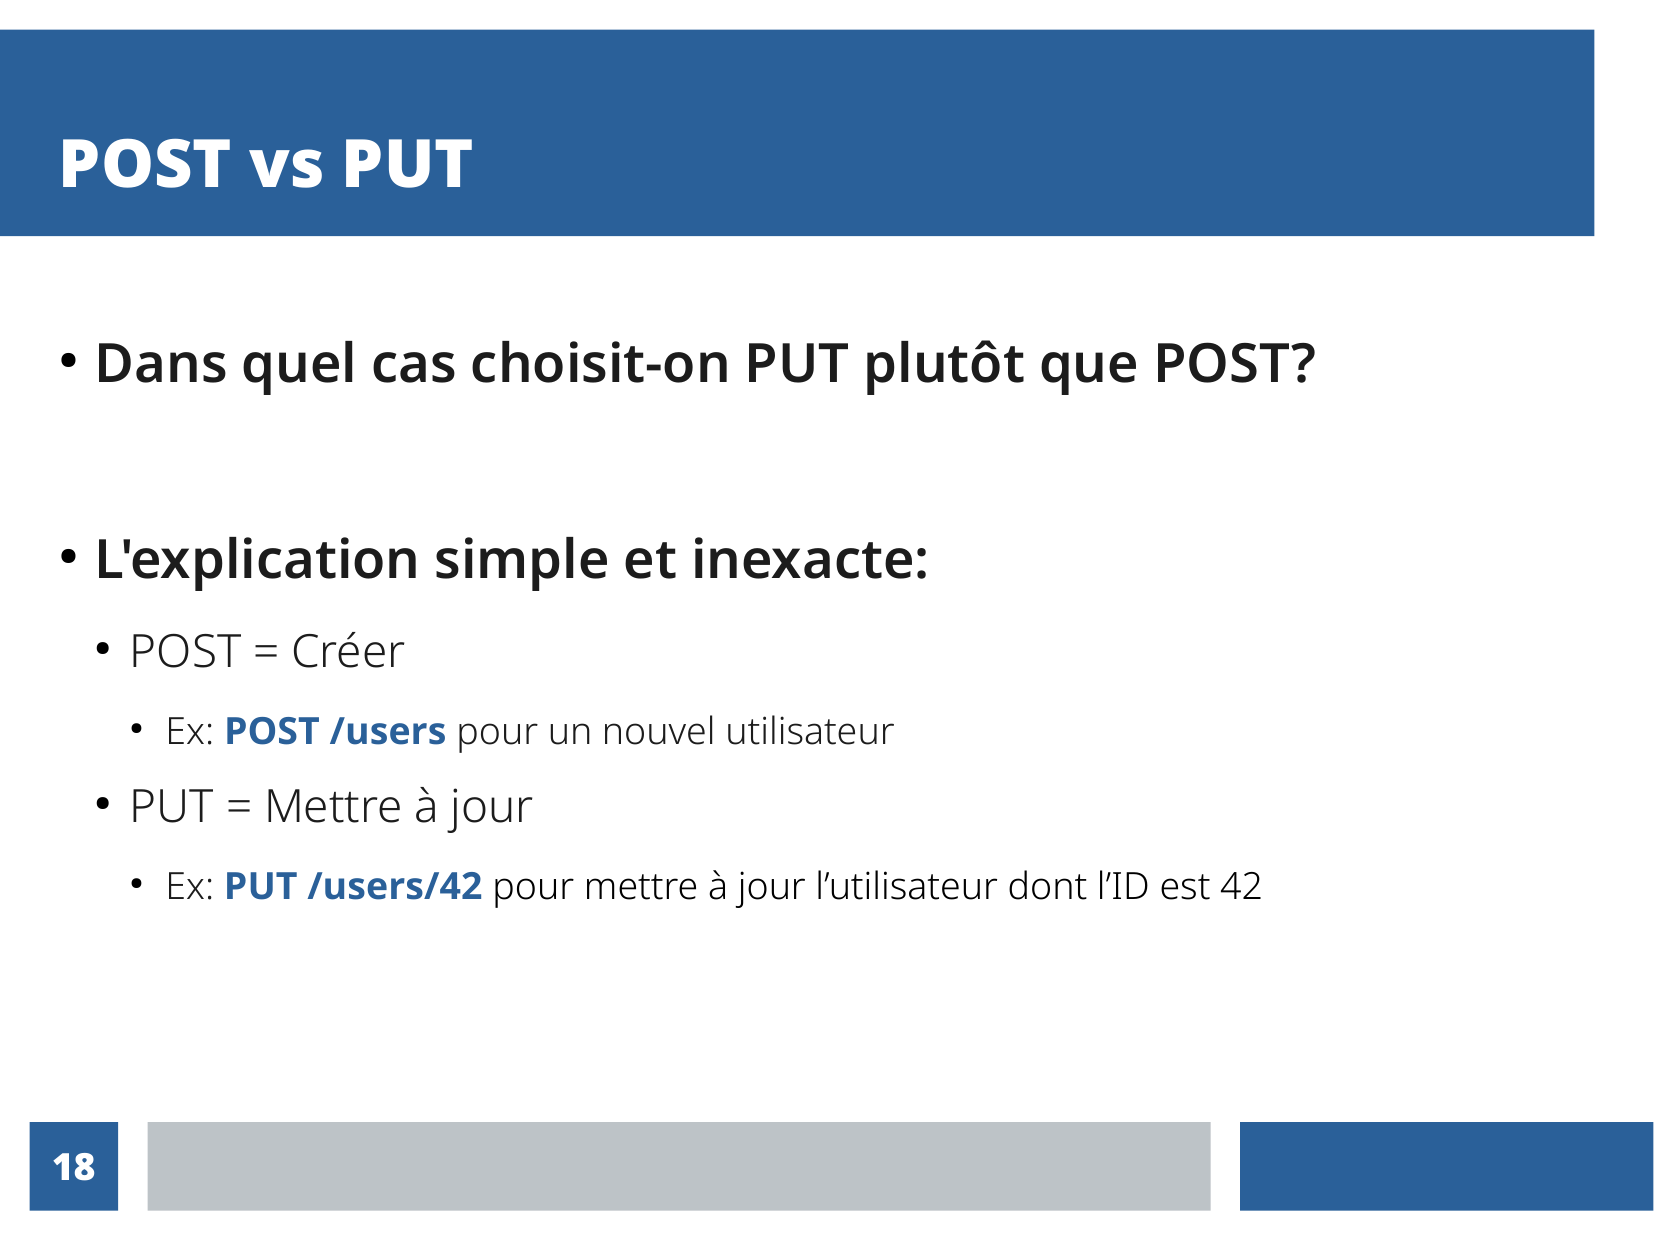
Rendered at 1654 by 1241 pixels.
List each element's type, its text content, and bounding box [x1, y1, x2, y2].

title POST vs PUT [59, 59, 1595, 207]
list Dans quel cas choisit-on PUT plutôt que POST? L'explication simple et inexacte: POST = Créer Ex: POST /users pour un nouvel utilisateur PUT = Mettre à jour Ex: PUT /users/42 pour mettre à jour l’utilisateur dont l’ID est 42 [59, 324, 1565, 1093]
